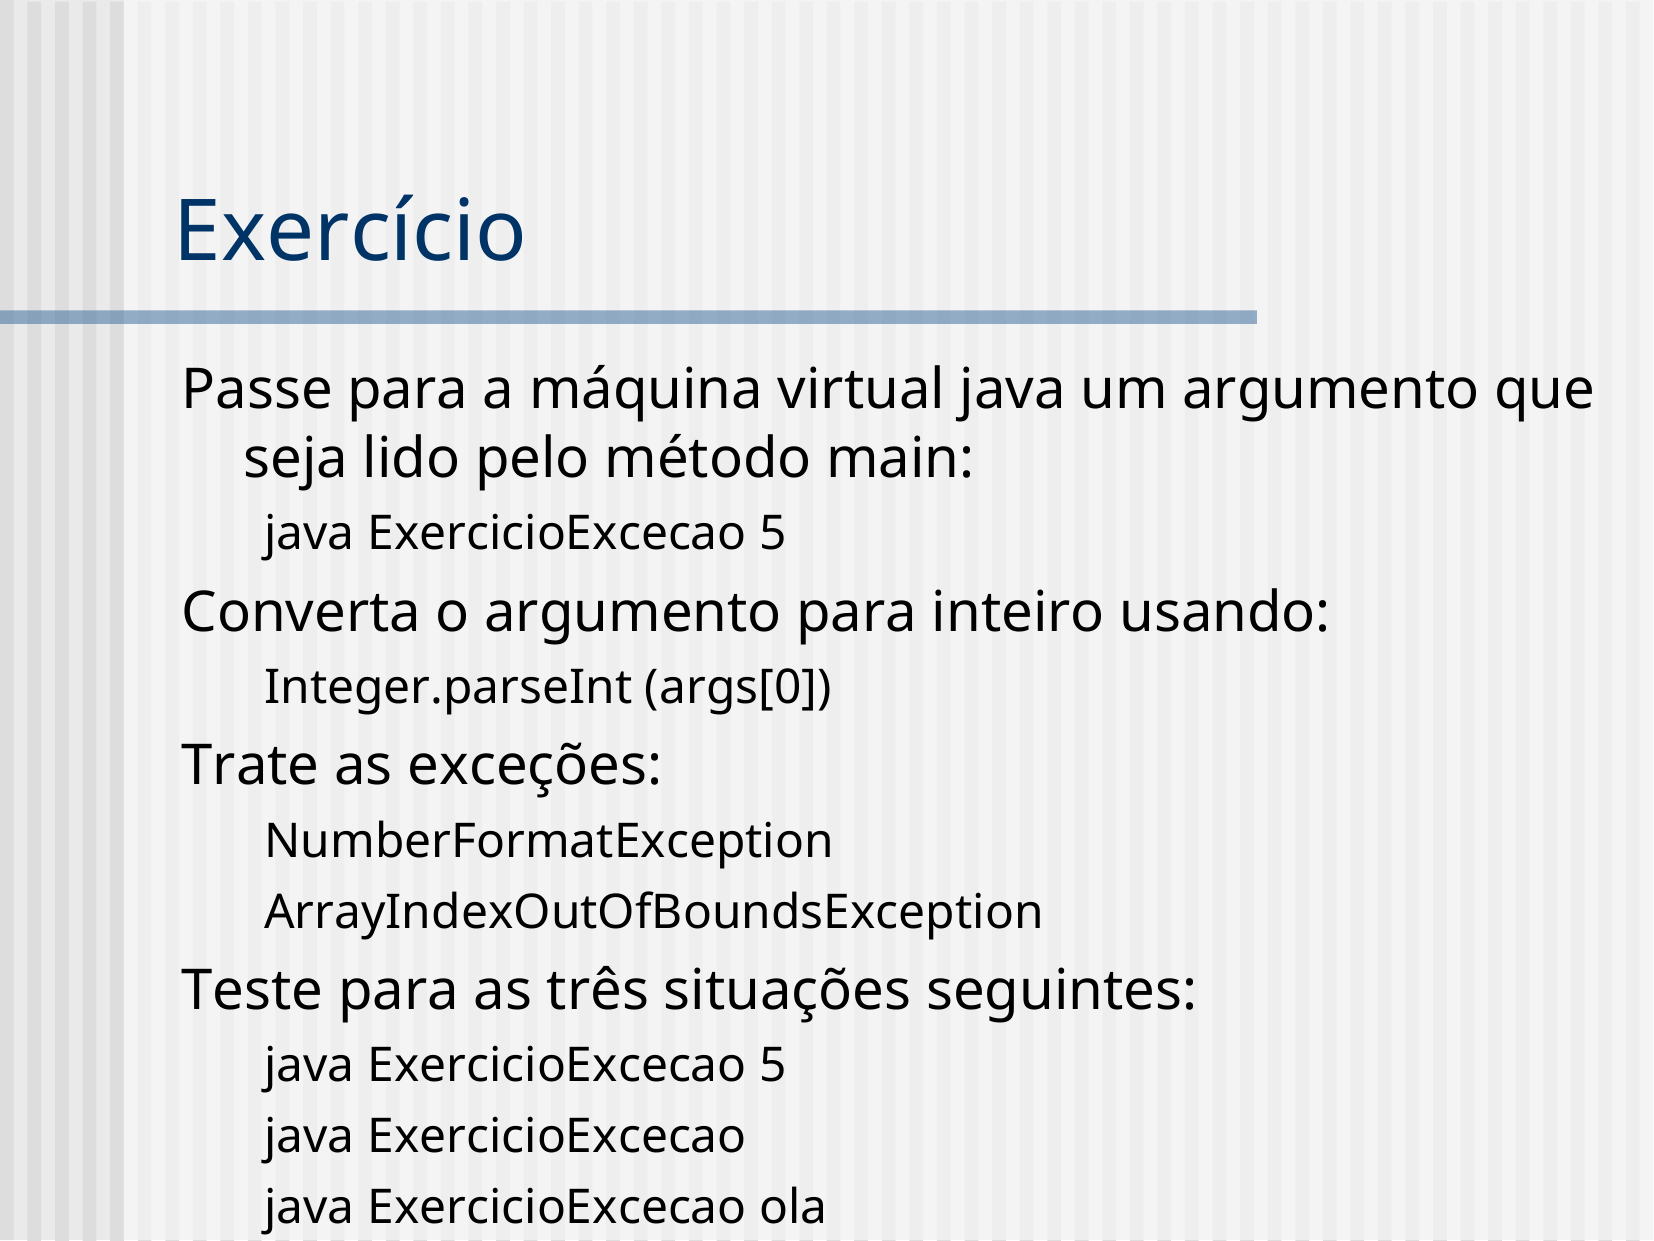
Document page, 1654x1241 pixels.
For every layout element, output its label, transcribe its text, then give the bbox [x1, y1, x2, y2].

list Passe para a máquina virtual java um argumento que seja lido pelo método main: java ExercicioExcecao 5 Converta o argumento para inteiro usando: Integer.parseInt (args[0]) Trate as exceções: NumberFormatException ArrayIndexOutOfBoundsException Teste para as três situações seguintes: java ExercicioExcecao 5 java ExercicioExcecao java ExercicioExcecao ola [165, 344, 1632, 1216]
title Exercício [157, 174, 1634, 294]
